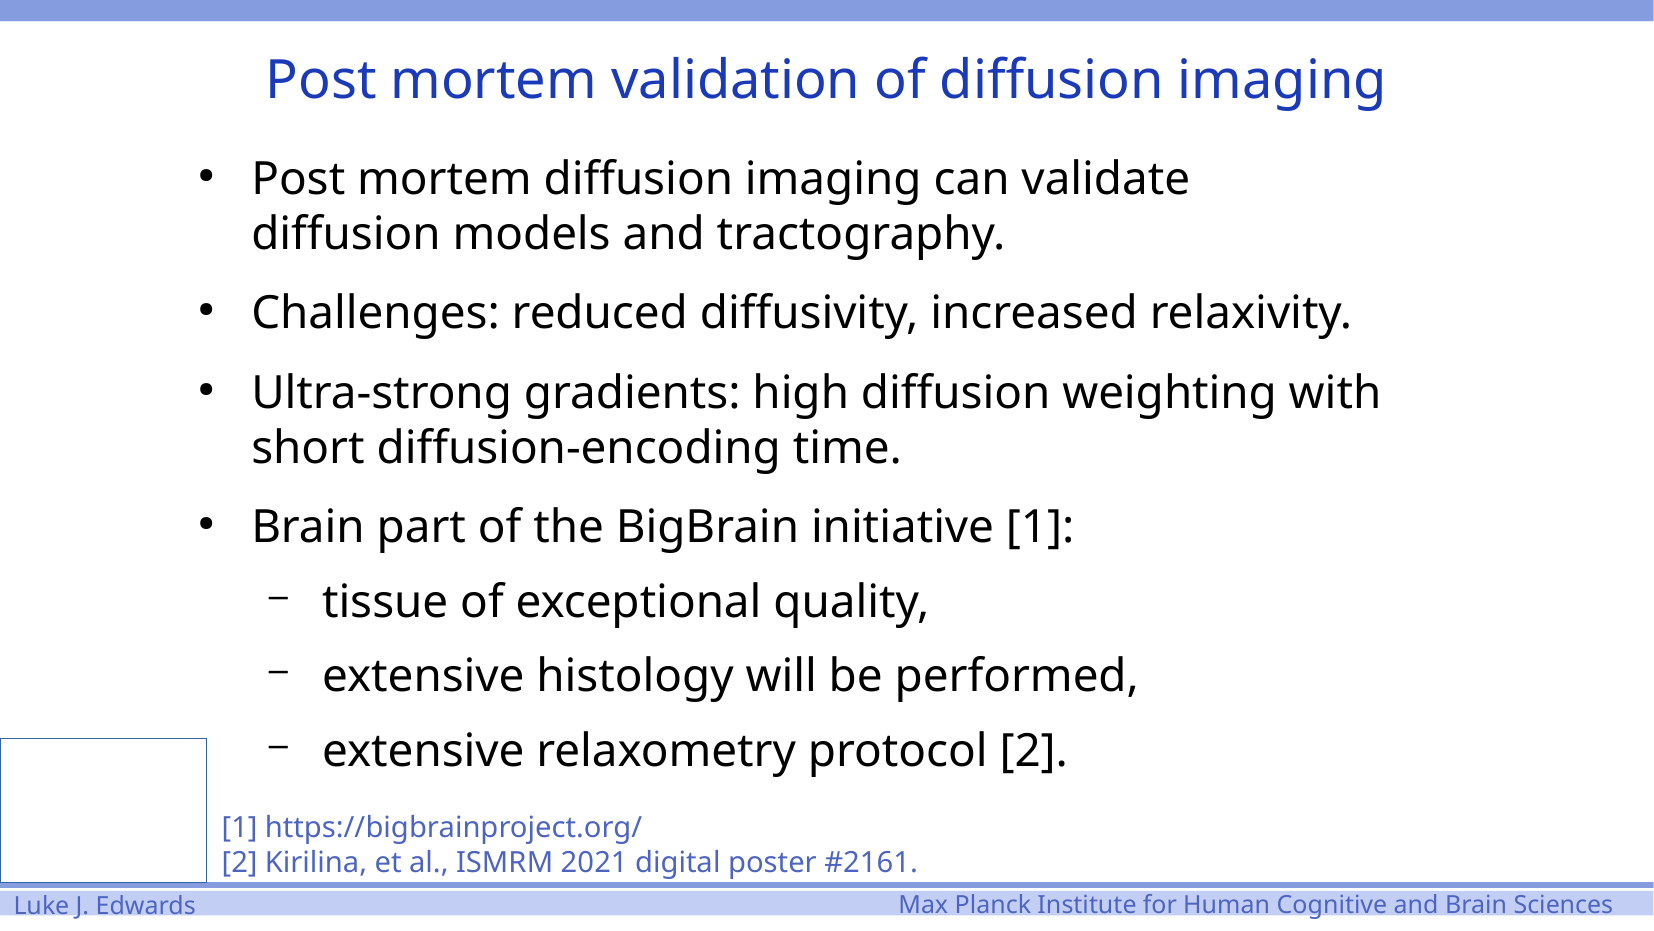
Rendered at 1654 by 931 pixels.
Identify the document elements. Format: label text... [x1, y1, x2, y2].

list Post mortem diffusion imaging can validate diffusion models and tractography. Challenges: reduced diffusivity, increased relaxivity. Ultra-strong gradients: high diffusion weighting with short diffusion-encoding time. Brain part of the BigBrain initiative [1]: tissue of exceptional quality, extensive histology will be performed, extensive relaxometry protocol [2]. [165, 141, 1495, 774]
list [1] https://bigbrainproject.org/ [2] Kirilina, et al., ISMRM 2021 digital poster #2161. [206, 801, 1648, 886]
title Post mortem validation of diffusion imaging [82, 37, 1571, 126]
